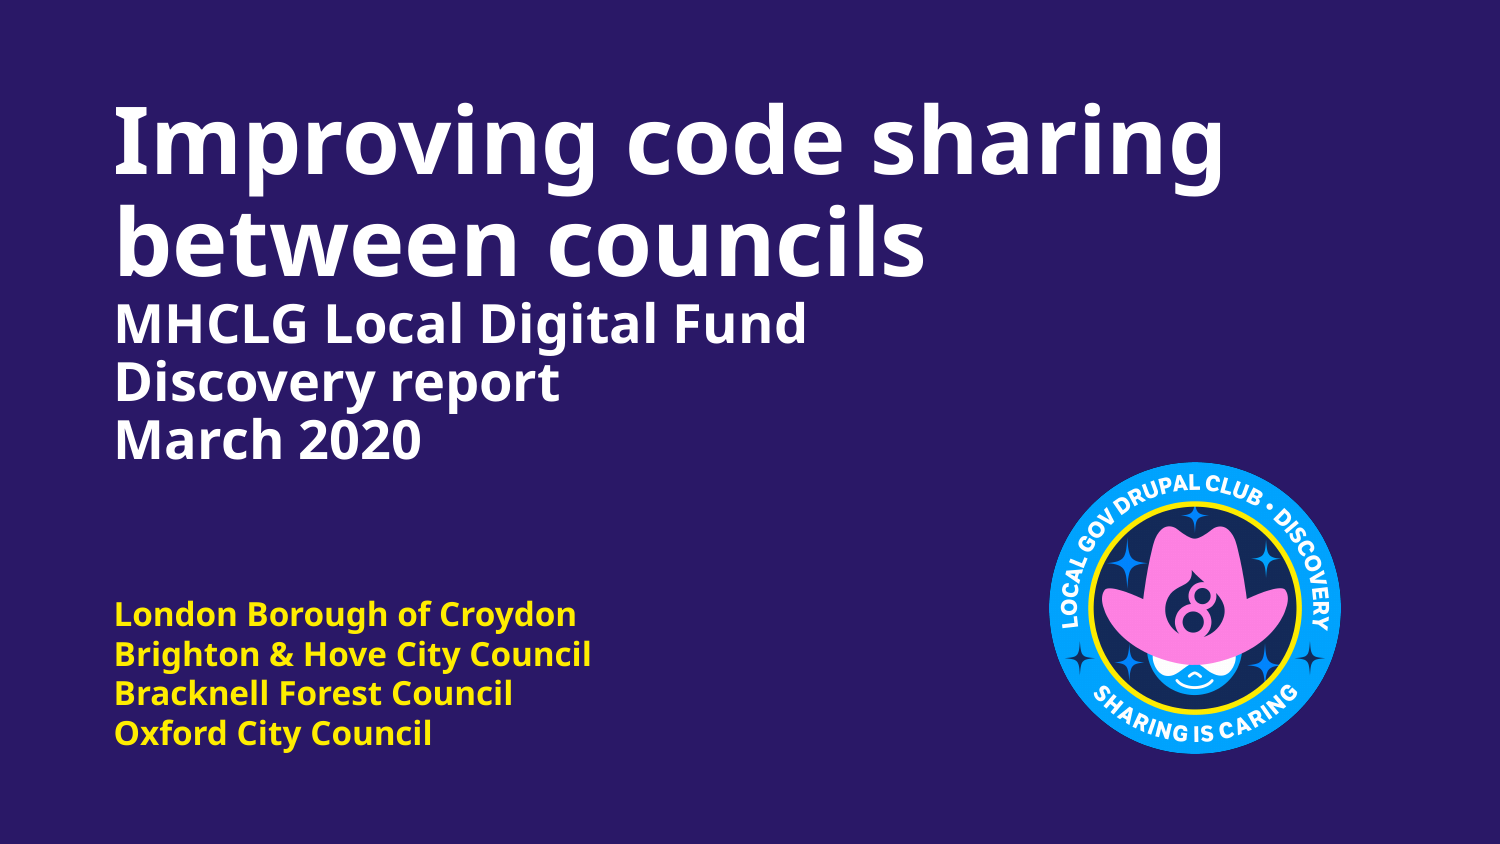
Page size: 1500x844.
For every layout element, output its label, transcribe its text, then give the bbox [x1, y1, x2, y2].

title Improving code sharing between councils MHCLG Local Digital Fund Discovery report March 2020 [113, 93, 1376, 355]
subtitle London Borough of Croydon Brighton & Hove City Council Bracknell Forest Council Oxford City Council [113, 592, 1294, 758]
picture [1049, 462, 1341, 754]
